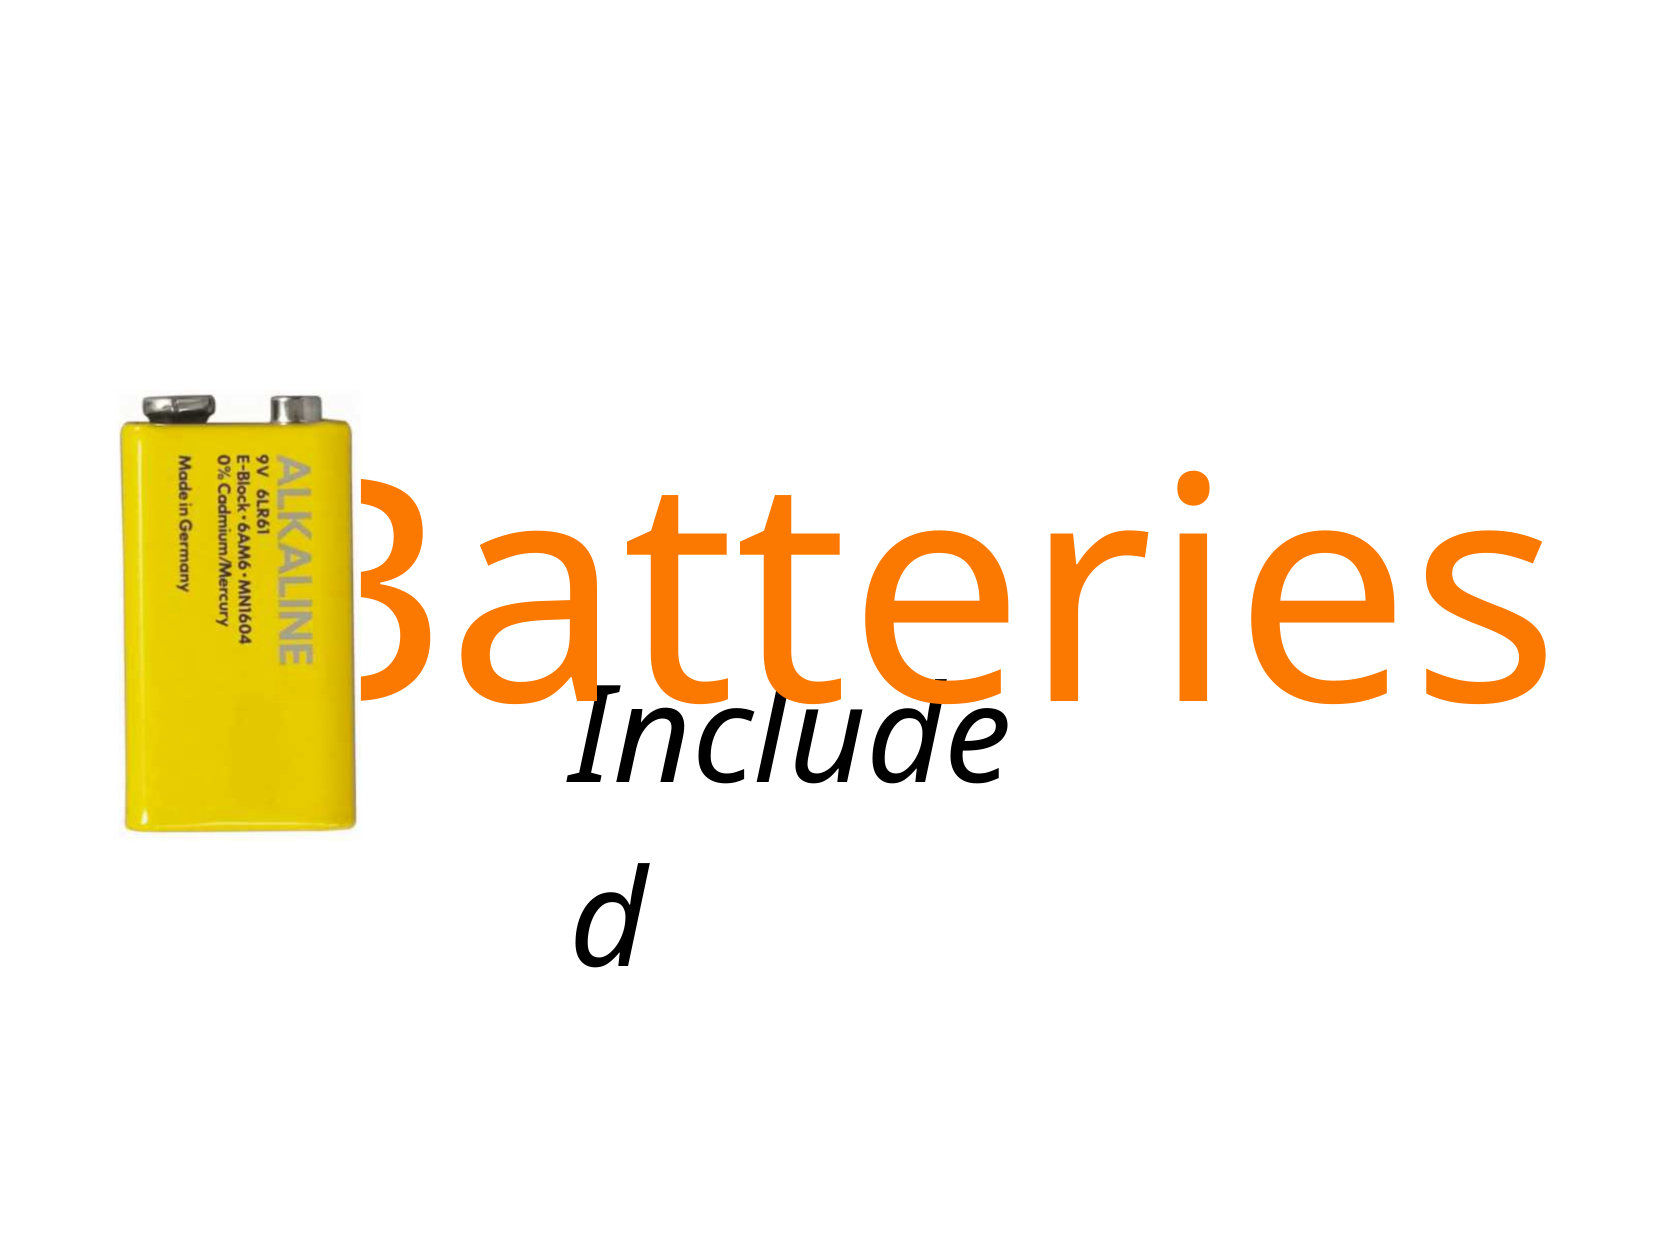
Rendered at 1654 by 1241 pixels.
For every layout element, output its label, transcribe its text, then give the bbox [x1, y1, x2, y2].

text_box Included [555, 750, 1096, 815]
text_box Batteries [135, 360, 1576, 750]
picture [114, 390, 361, 841]
